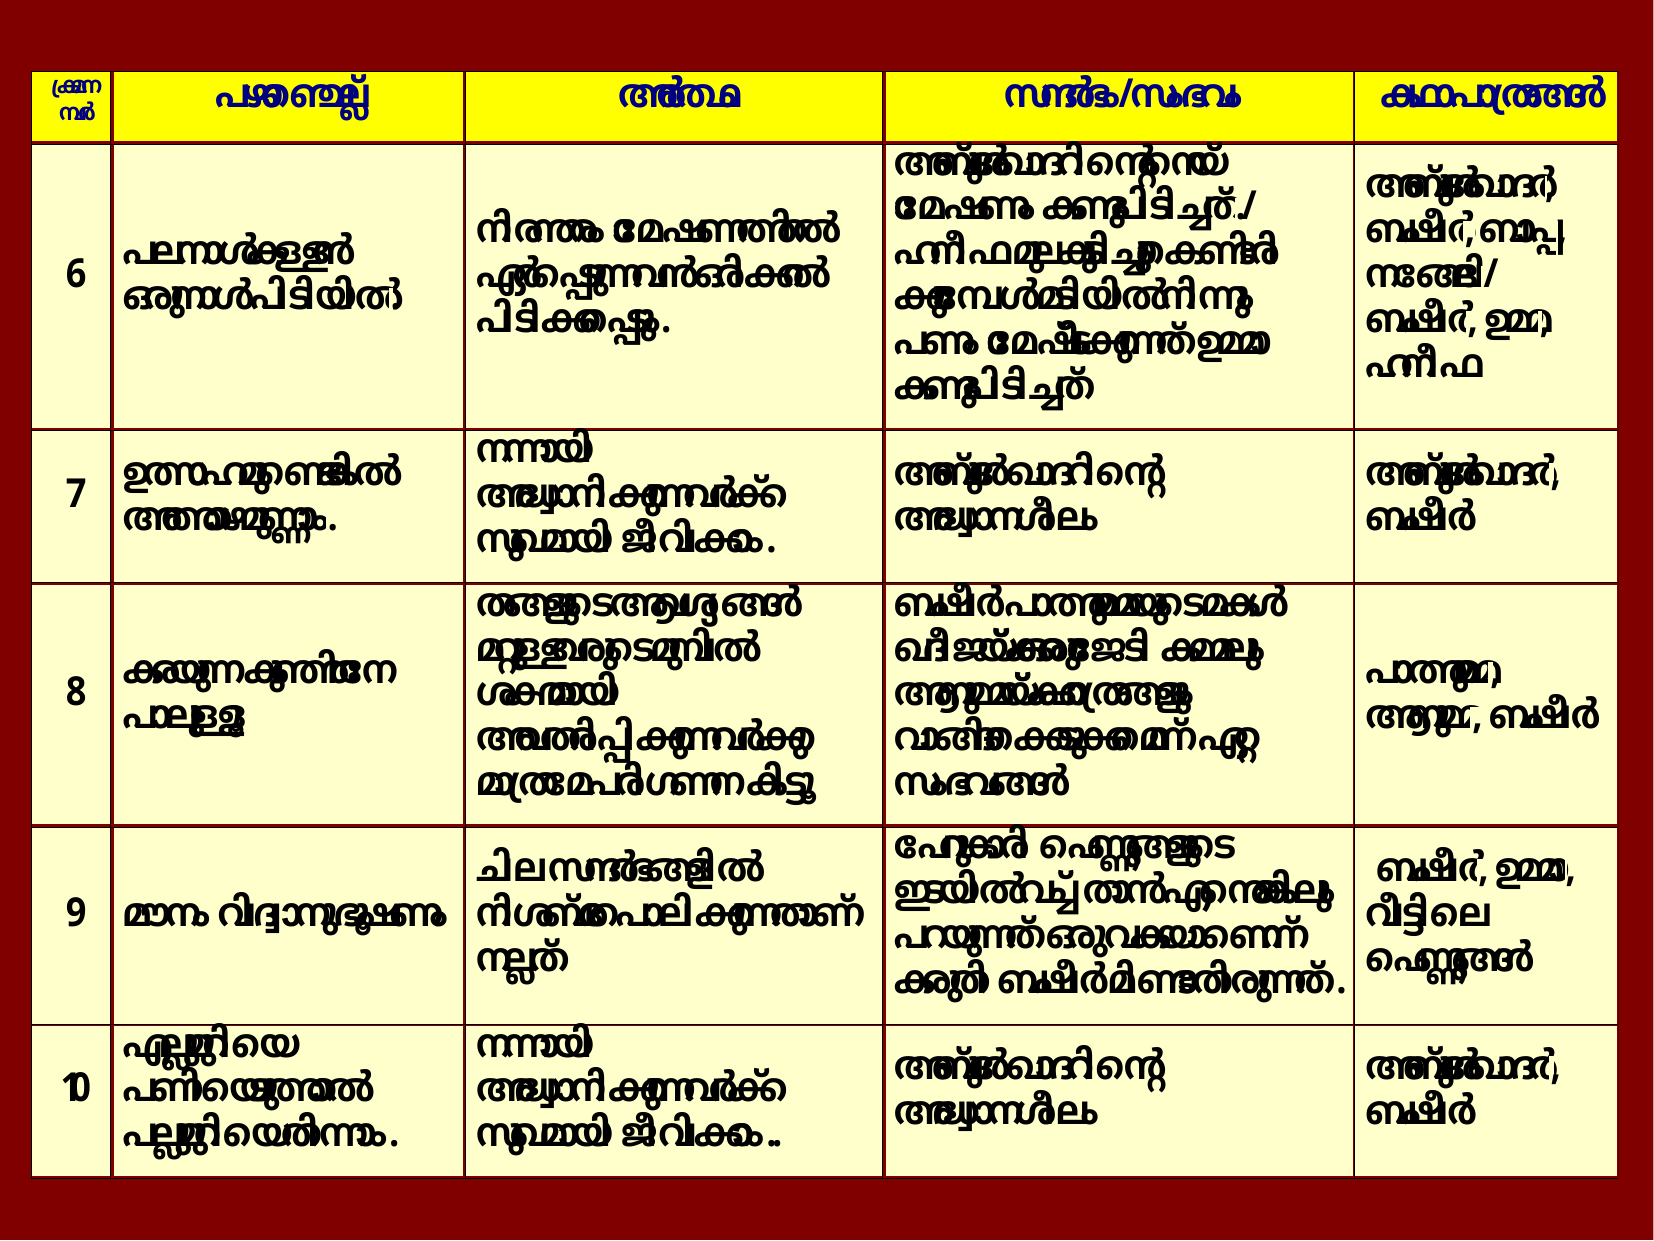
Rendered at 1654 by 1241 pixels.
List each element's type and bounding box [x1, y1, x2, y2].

chart [14, 71, 1619, 1241]
